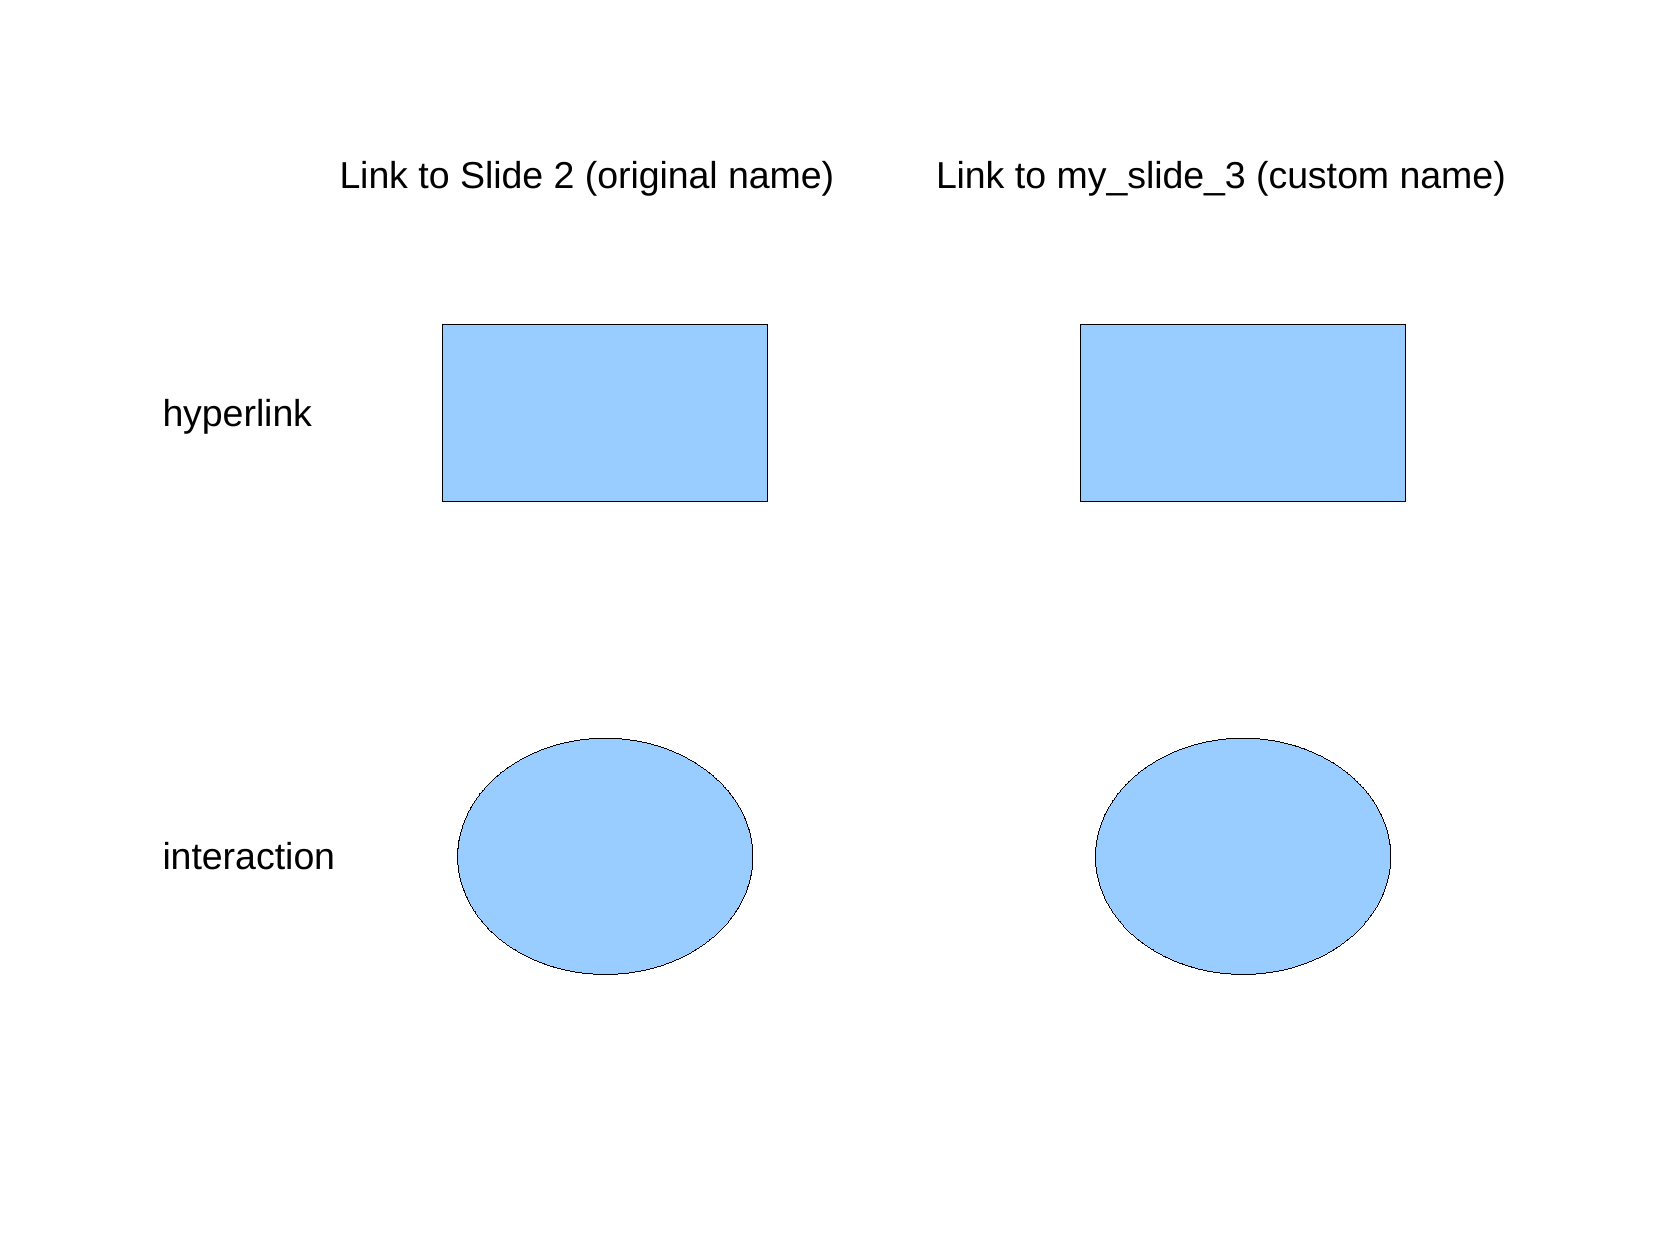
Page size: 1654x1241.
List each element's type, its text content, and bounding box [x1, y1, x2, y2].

text_box interaction [147, 827, 355, 885]
text_box [457, 738, 753, 975]
text_box hyperlink [147, 384, 355, 442]
text_box [1080, 324, 1406, 502]
text_box [1095, 738, 1391, 975]
text_box Link to my_slide_3 (custom name) [921, 147, 1565, 205]
text_box [442, 324, 768, 502]
text_box Link to Slide 2 (original name) [324, 147, 886, 205]
